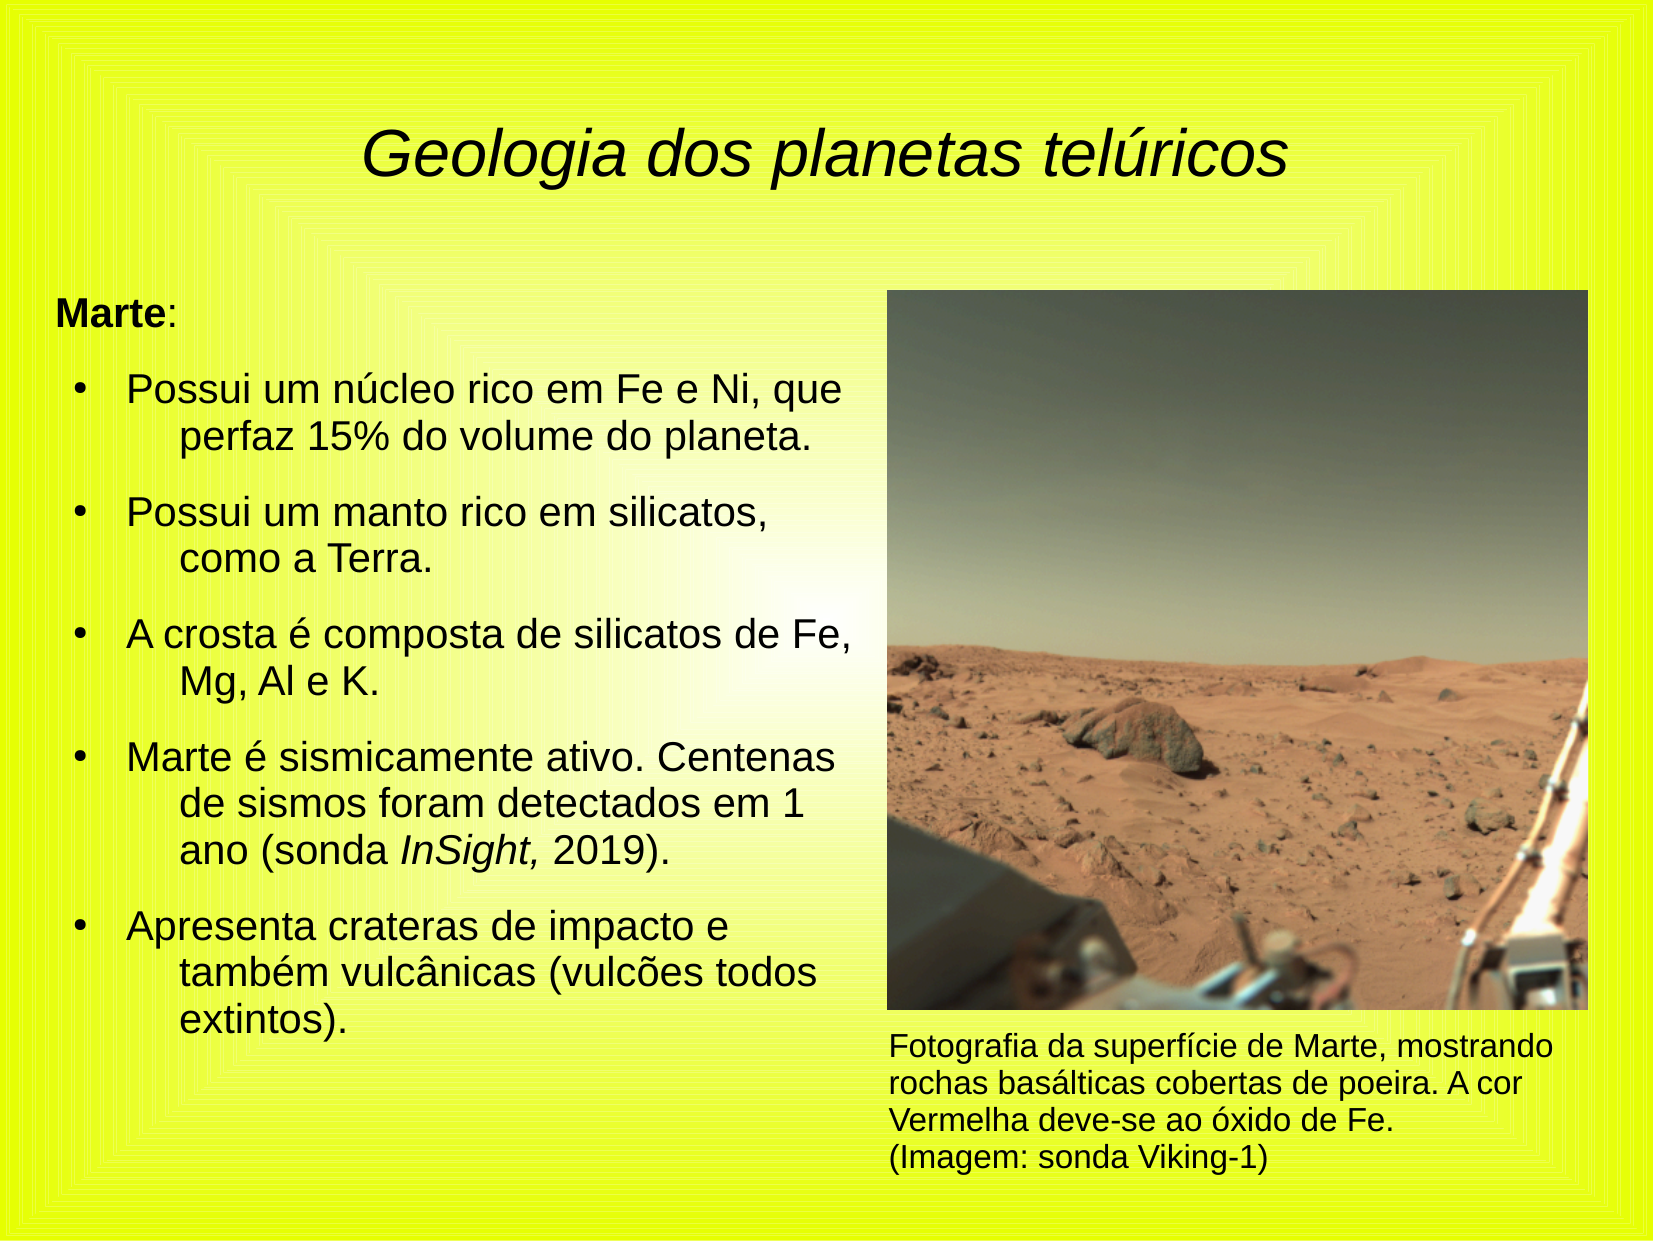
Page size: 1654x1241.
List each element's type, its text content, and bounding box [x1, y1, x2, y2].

list Marte: Possui um núcleo rico em Fe e Ni, que perfaz 15% do volume do planeta. Possui um manto rico em silicatos, como a Terra. A crosta é composta de silicatos de Fe, Mg, Al e K. Marte é sismicamente ativo. Centenas de sismos foram detectados em 1 ano (sonda InSight, 2019). Apresenta crateras de impacto e também vulcânicas (vulcões todos extintos). [37, 290, 863, 1222]
title Geologia dos planetas telúricos [82, 49, 1571, 257]
text_box Fotografia da superfície de Marte, mostrando rochas basálticas cobertas de poeira. A cor Vermelha deve-se ao óxido de Fe. (Imagem: sonda Viking-1) [873, 1020, 1621, 1201]
picture [887, 290, 1588, 1010]
